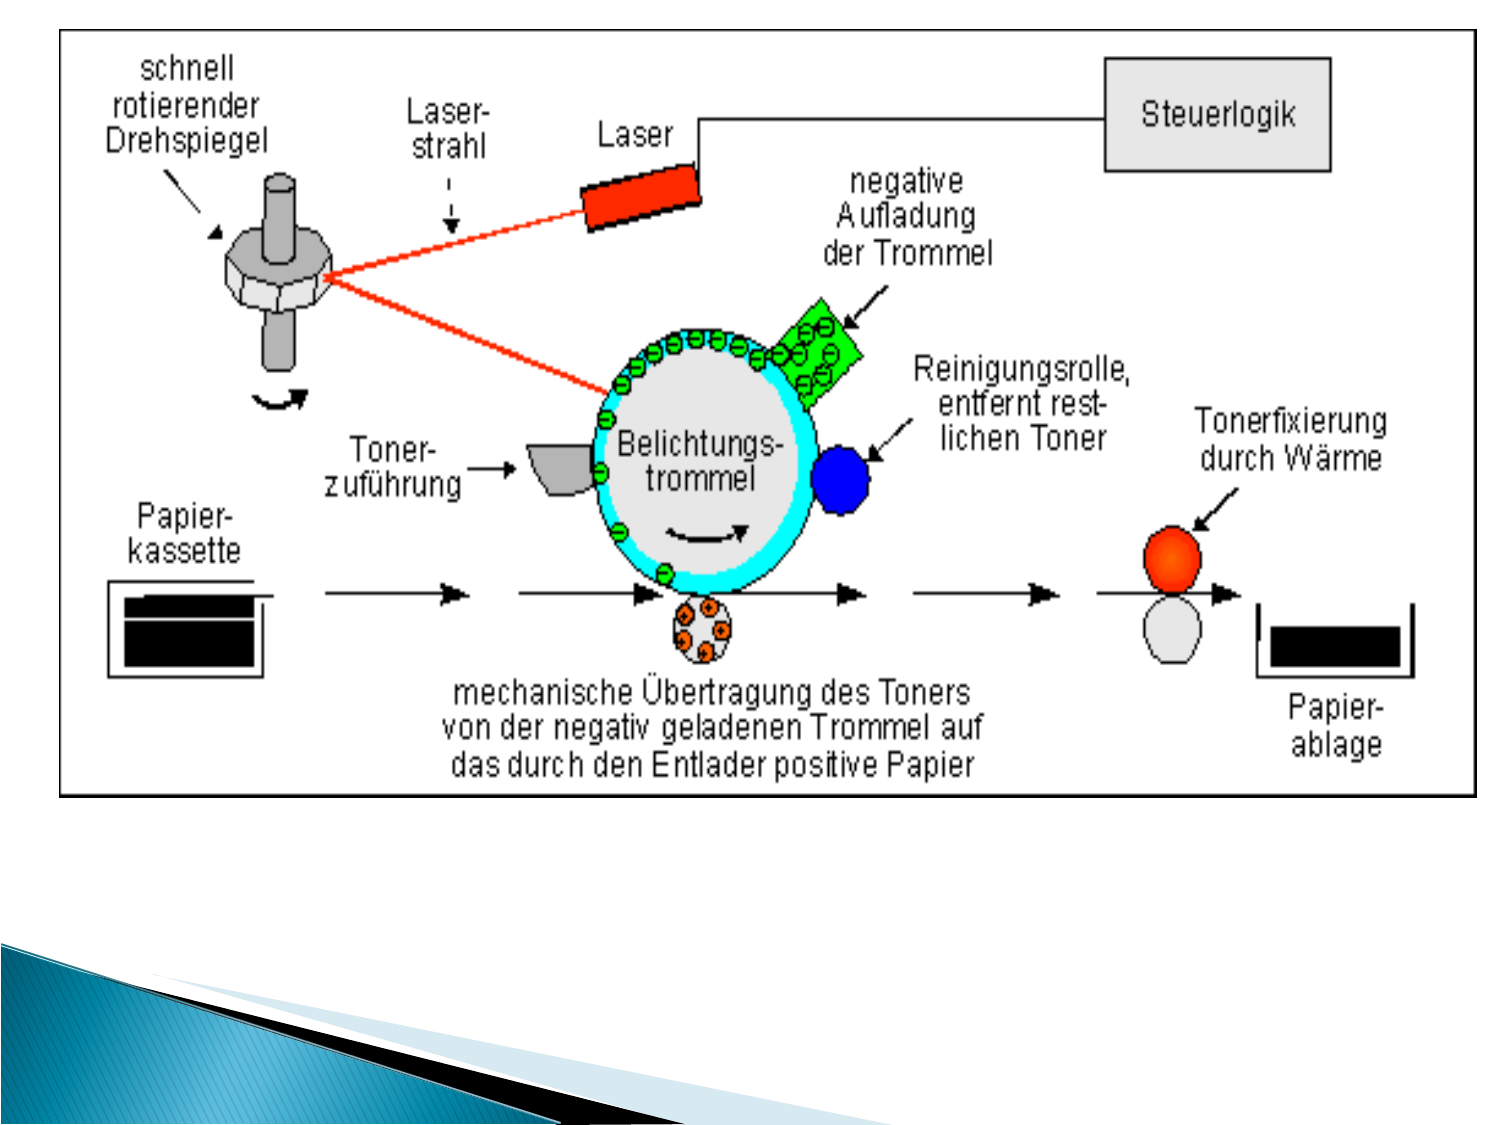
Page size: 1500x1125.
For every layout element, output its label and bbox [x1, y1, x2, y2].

picture [59, 29, 1477, 798]
picture [0, 942, 562, 1125]
